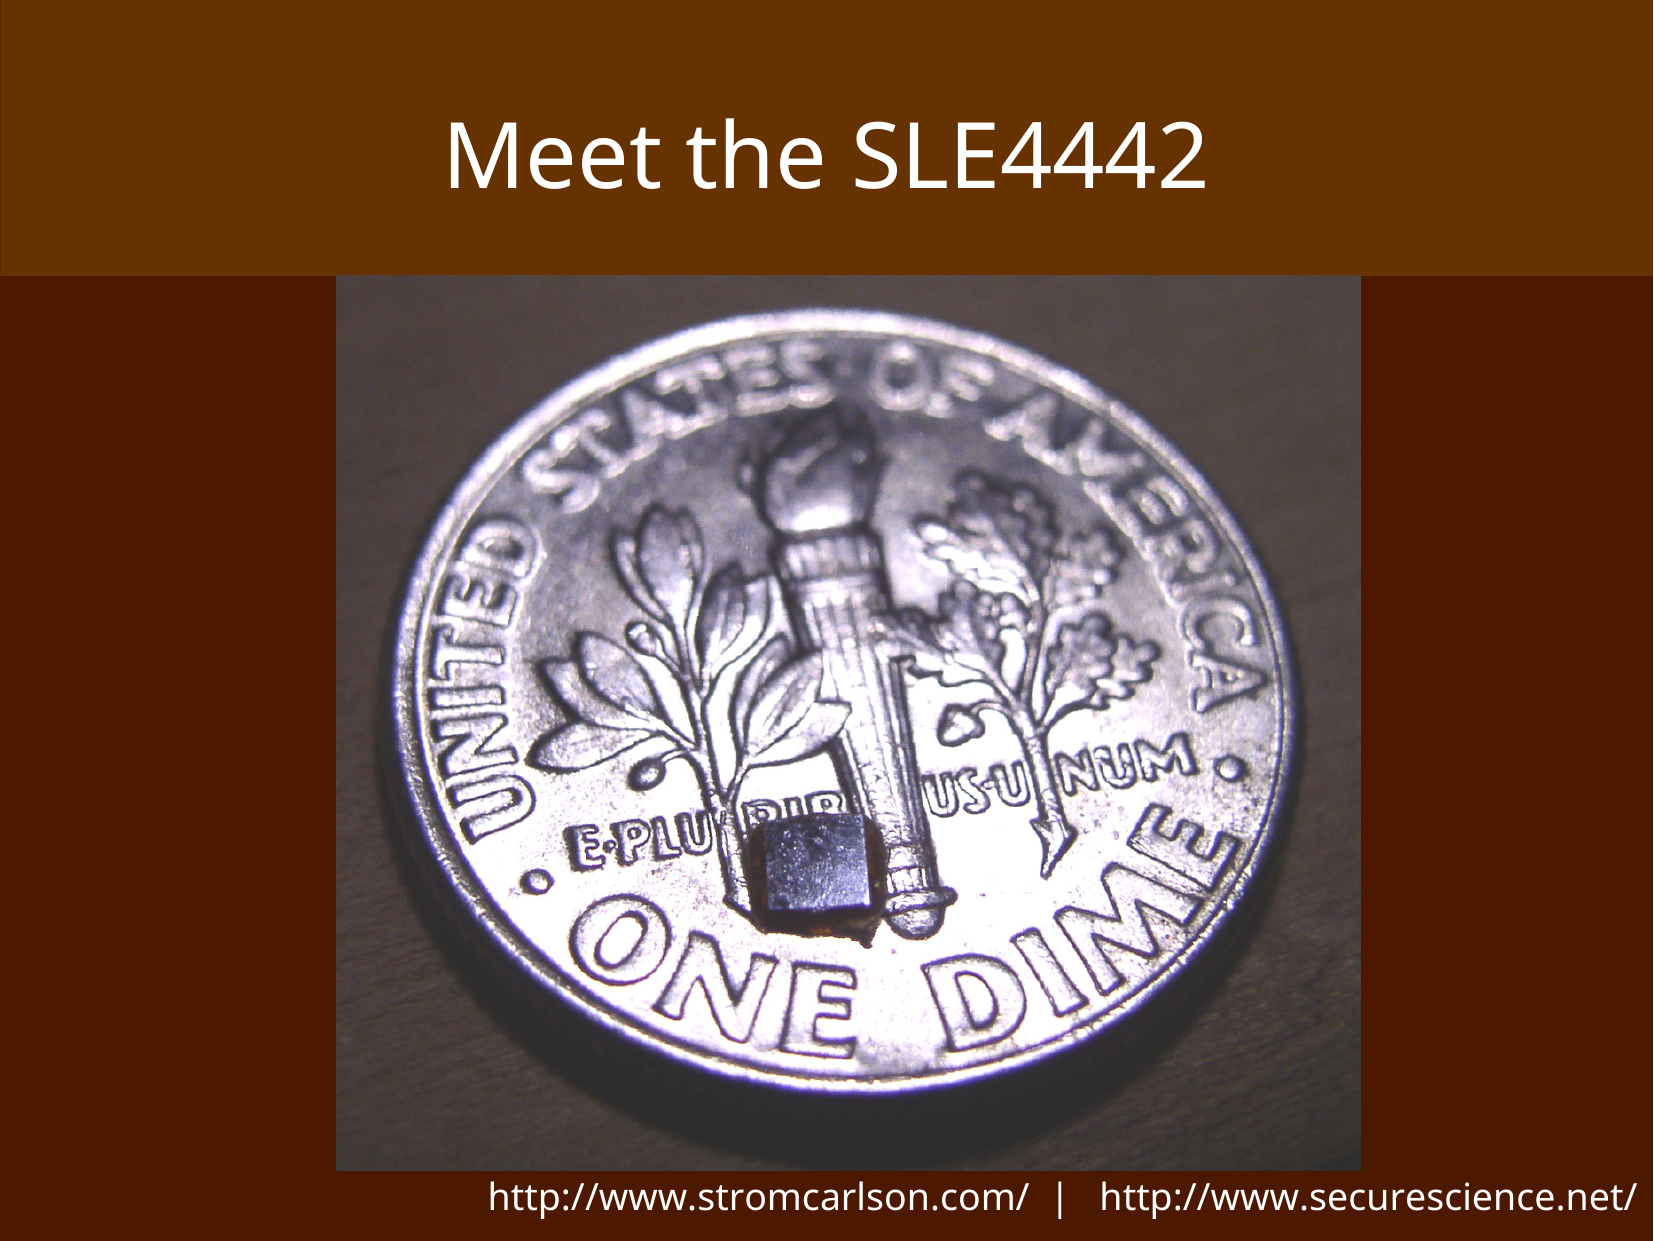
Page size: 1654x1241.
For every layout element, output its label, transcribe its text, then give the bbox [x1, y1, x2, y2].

picture [336, 275, 1361, 1171]
title Meet the SLE4442 [82, 49, 1571, 257]
